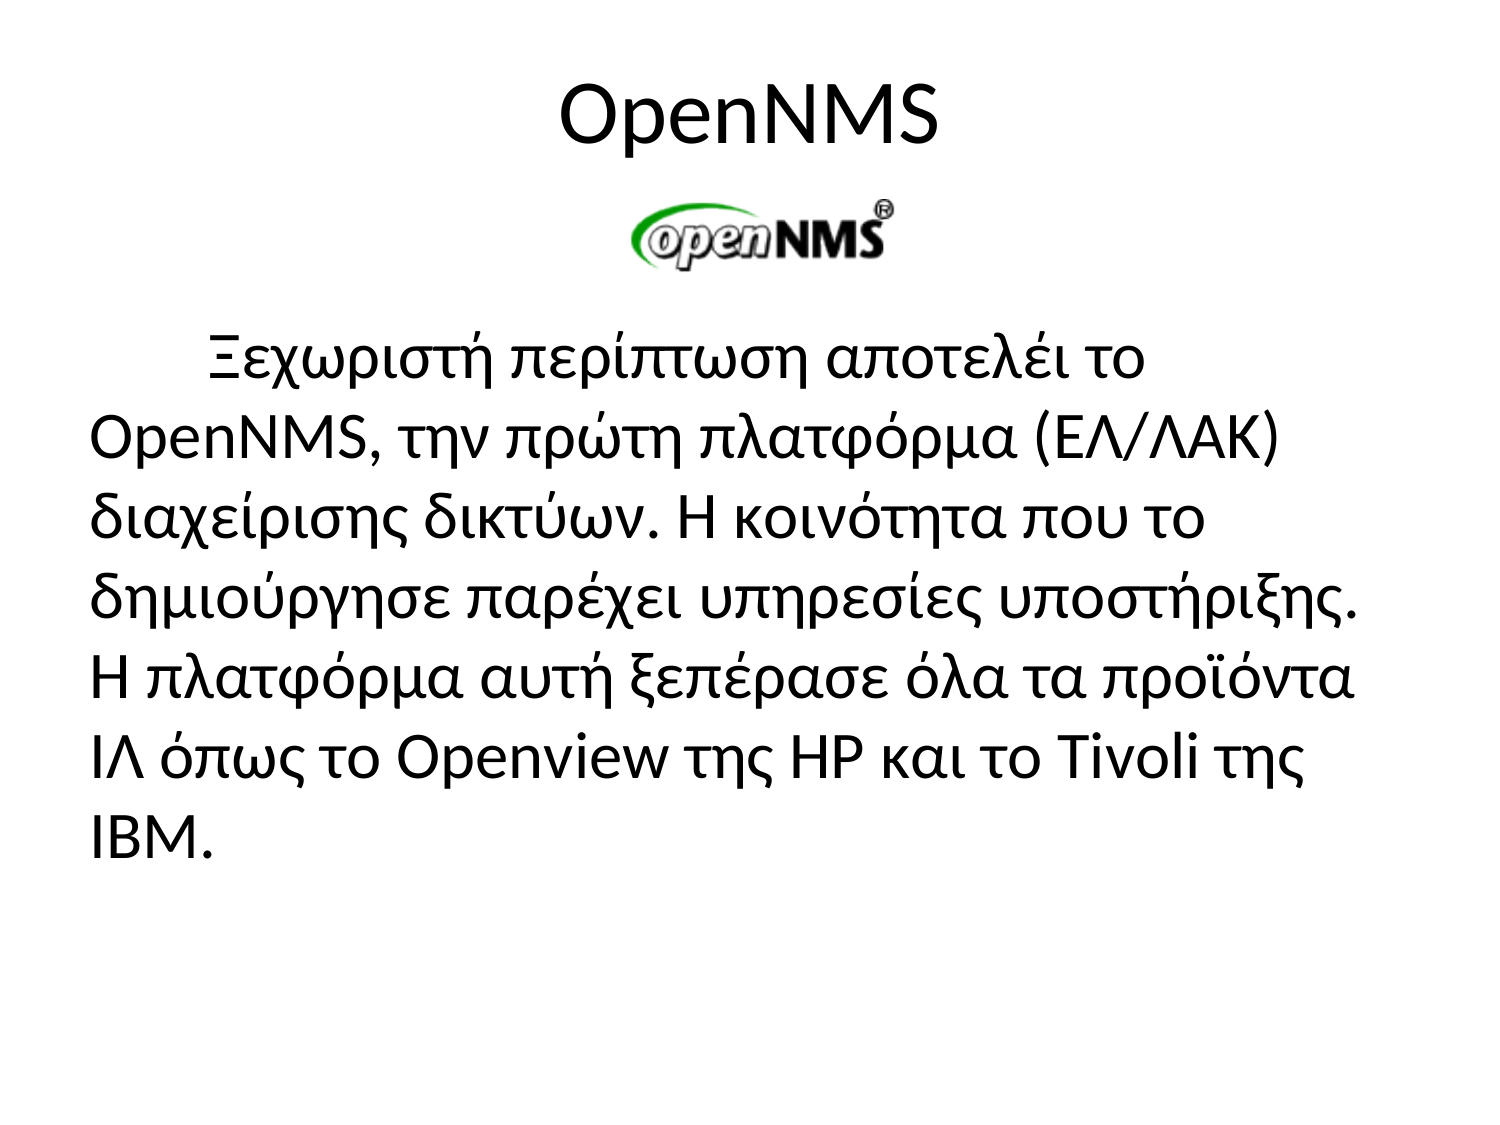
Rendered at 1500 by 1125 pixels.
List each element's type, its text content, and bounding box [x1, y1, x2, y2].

text_box OpenNMS [75, 45, 1426, 233]
text_box Ξεχωριστή περίπτωση αποτελέι το OpenNMS, την πρώτη πλατφόρμα (ΕΛ/ΛΑΚ) διαχείρισης δικτύων. Η κοινότητα που το δημιούργησε παρέχει υπηρεσίες υποστήριξης. Η πλατφόρμα αυτή ξεπέρασε όλα τα προϊόντα ΙΛ όπως το Openview της HP και το Tivoli της IBM. [75, 304, 1426, 1005]
picture [621, 199, 903, 287]
